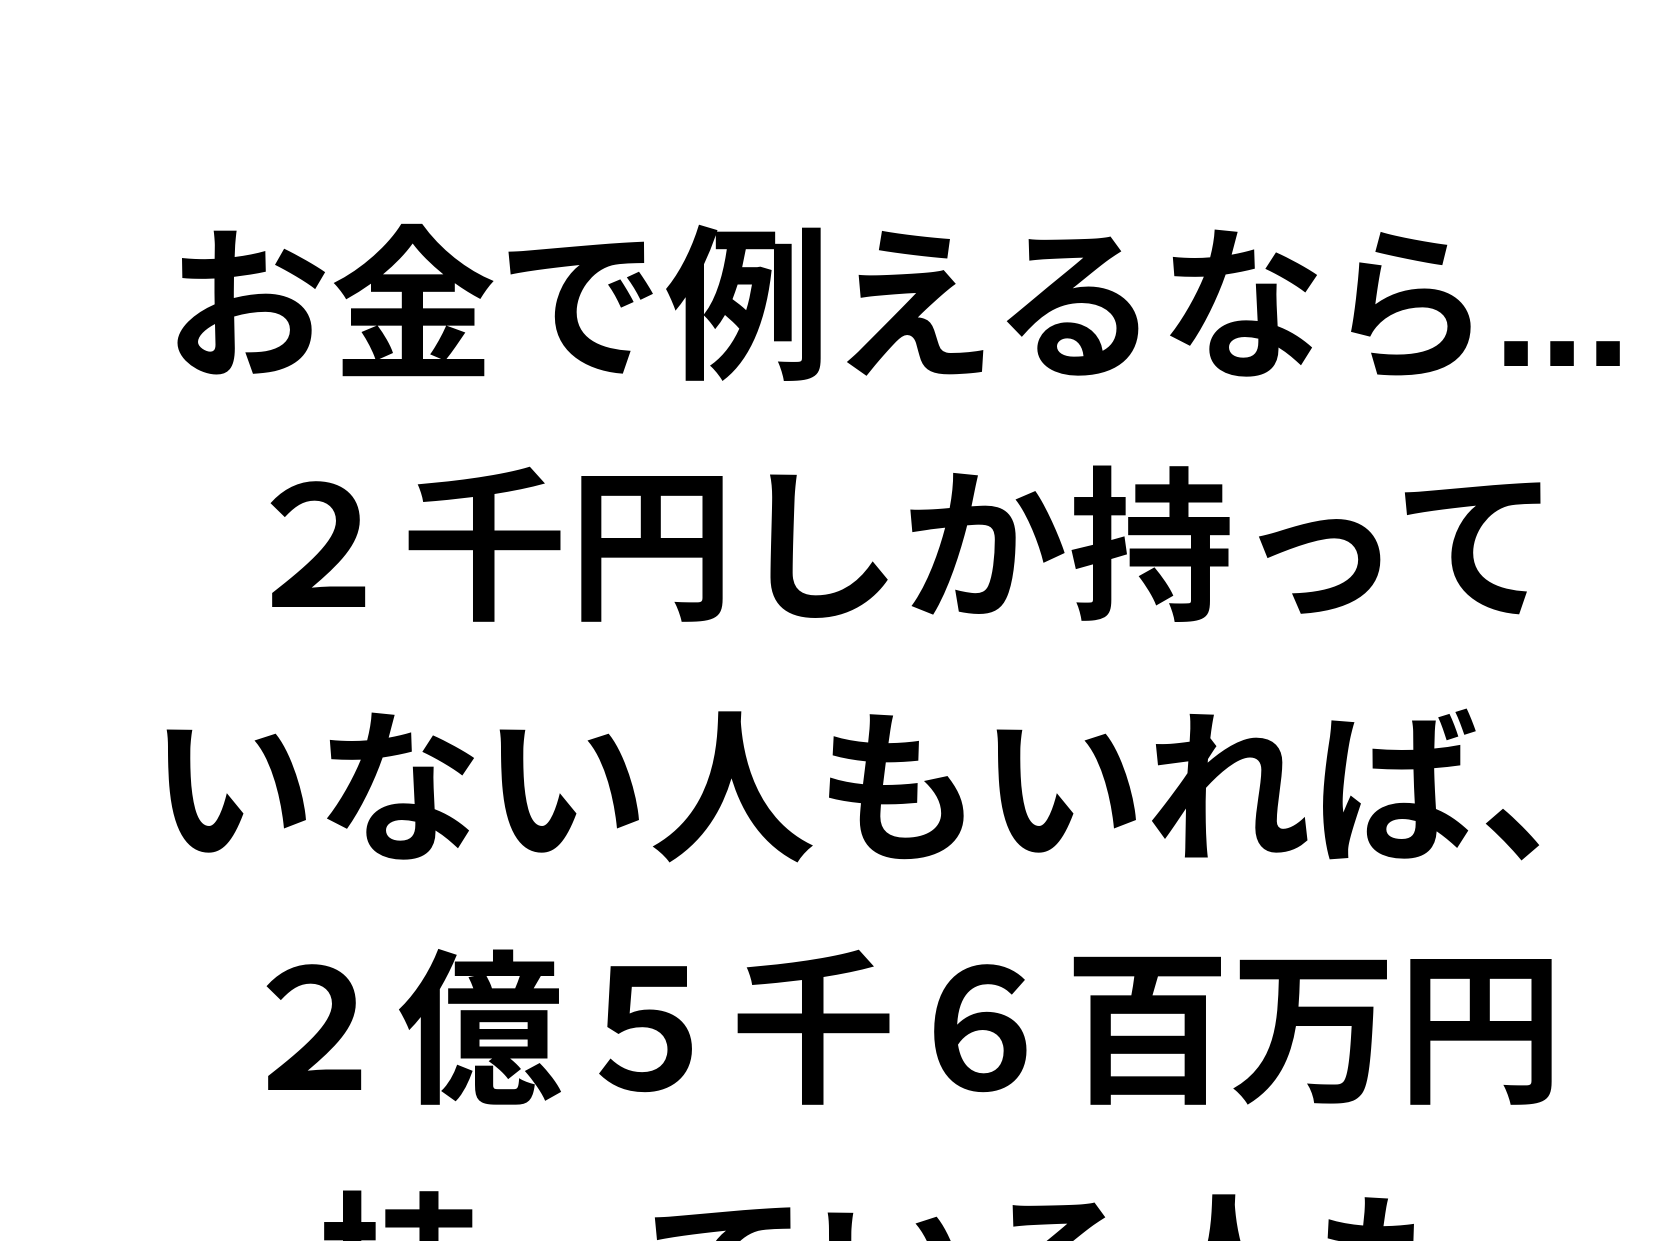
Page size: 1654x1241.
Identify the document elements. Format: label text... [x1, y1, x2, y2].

text_box お金で例えるなら... ２千円しか持って いない人もいれば、 ２億５千６百万円 持っている人も [134, 165, 1532, 1085]
